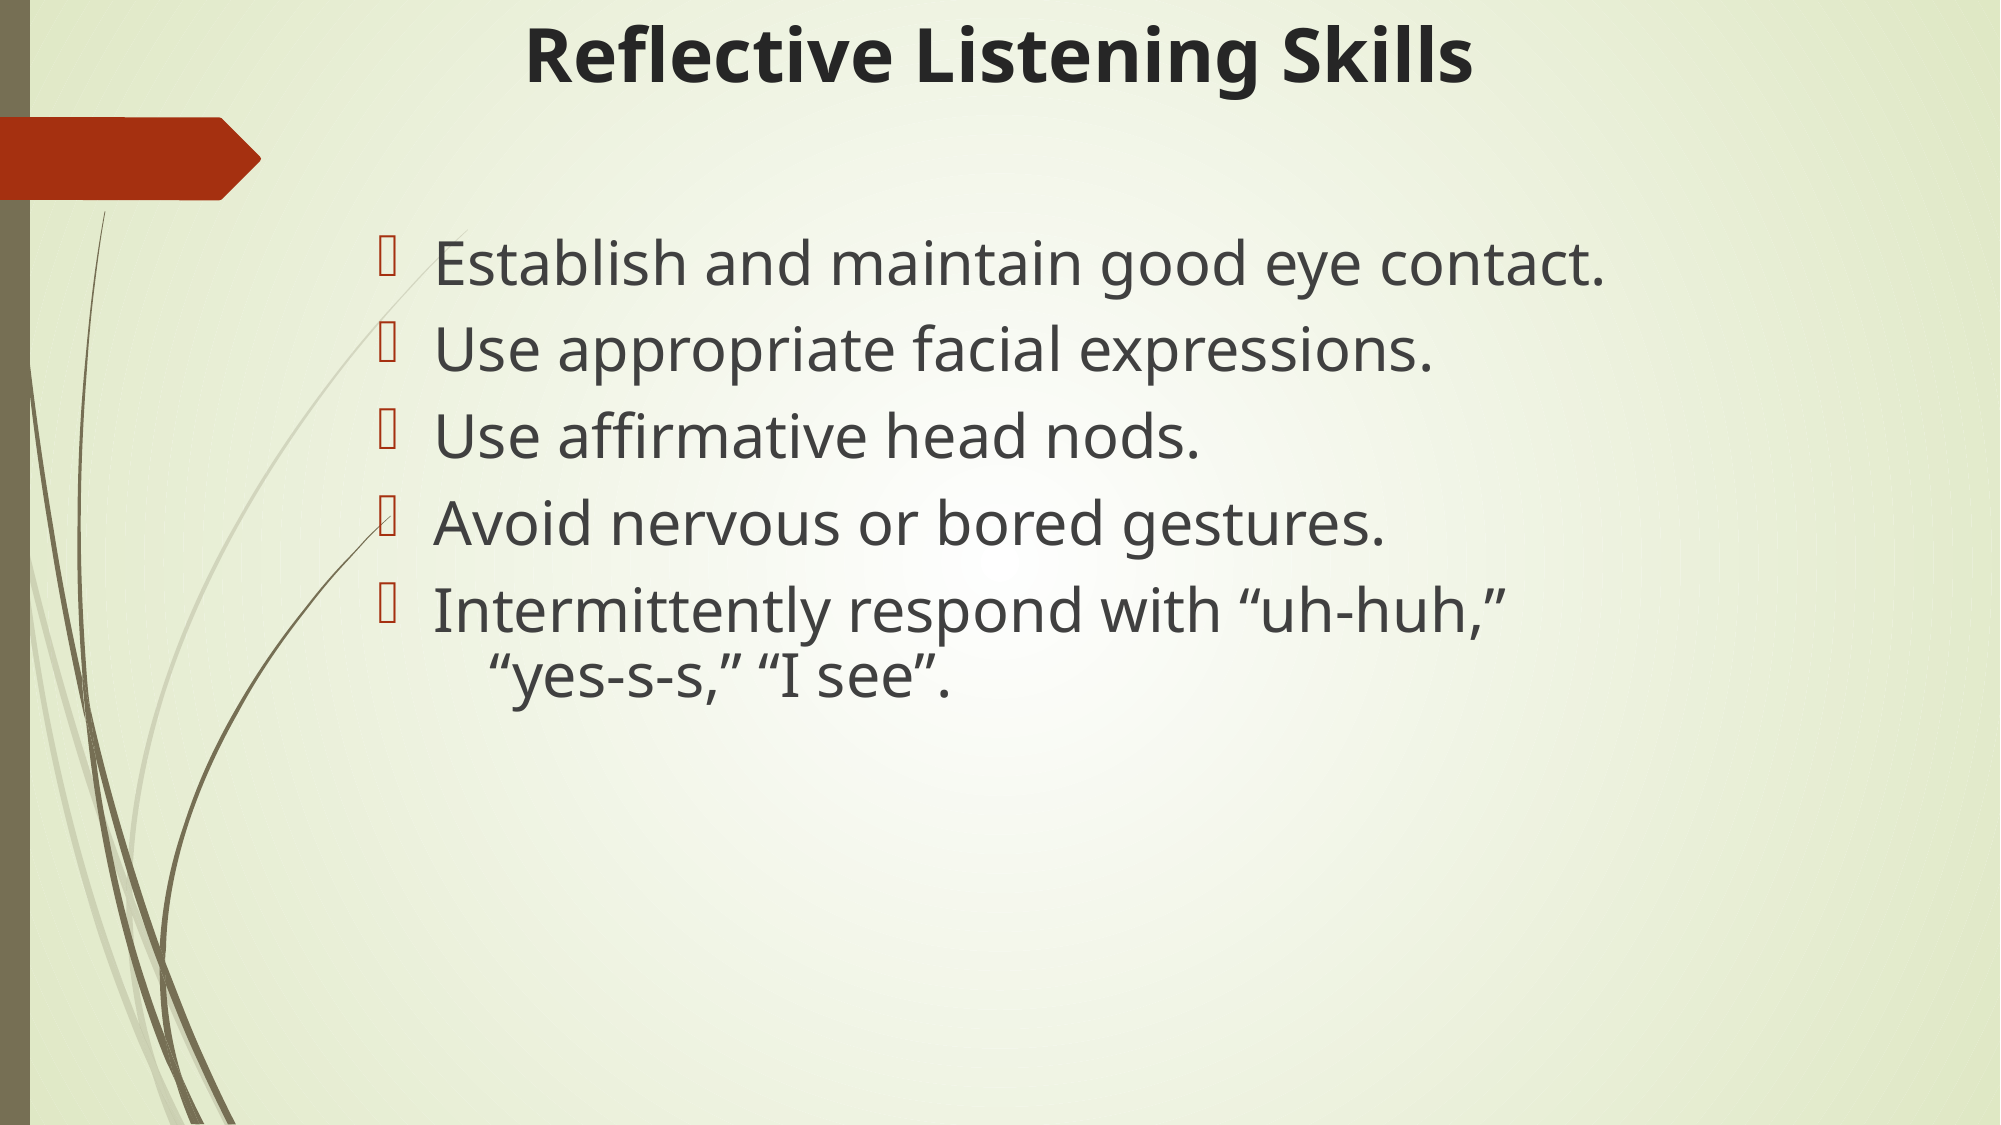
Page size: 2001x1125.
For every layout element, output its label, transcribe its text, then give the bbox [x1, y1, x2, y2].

list Establish and maintain good eye contact. Use appropriate facial expressions. Use affirmative head nods. Avoid nervous or bored gestures. Intermittently respond with “uh-huh,” “yes-s-s,” “I see”. [362, 225, 1638, 808]
title Reflective Listening Skills [362, 0, 1638, 116]
